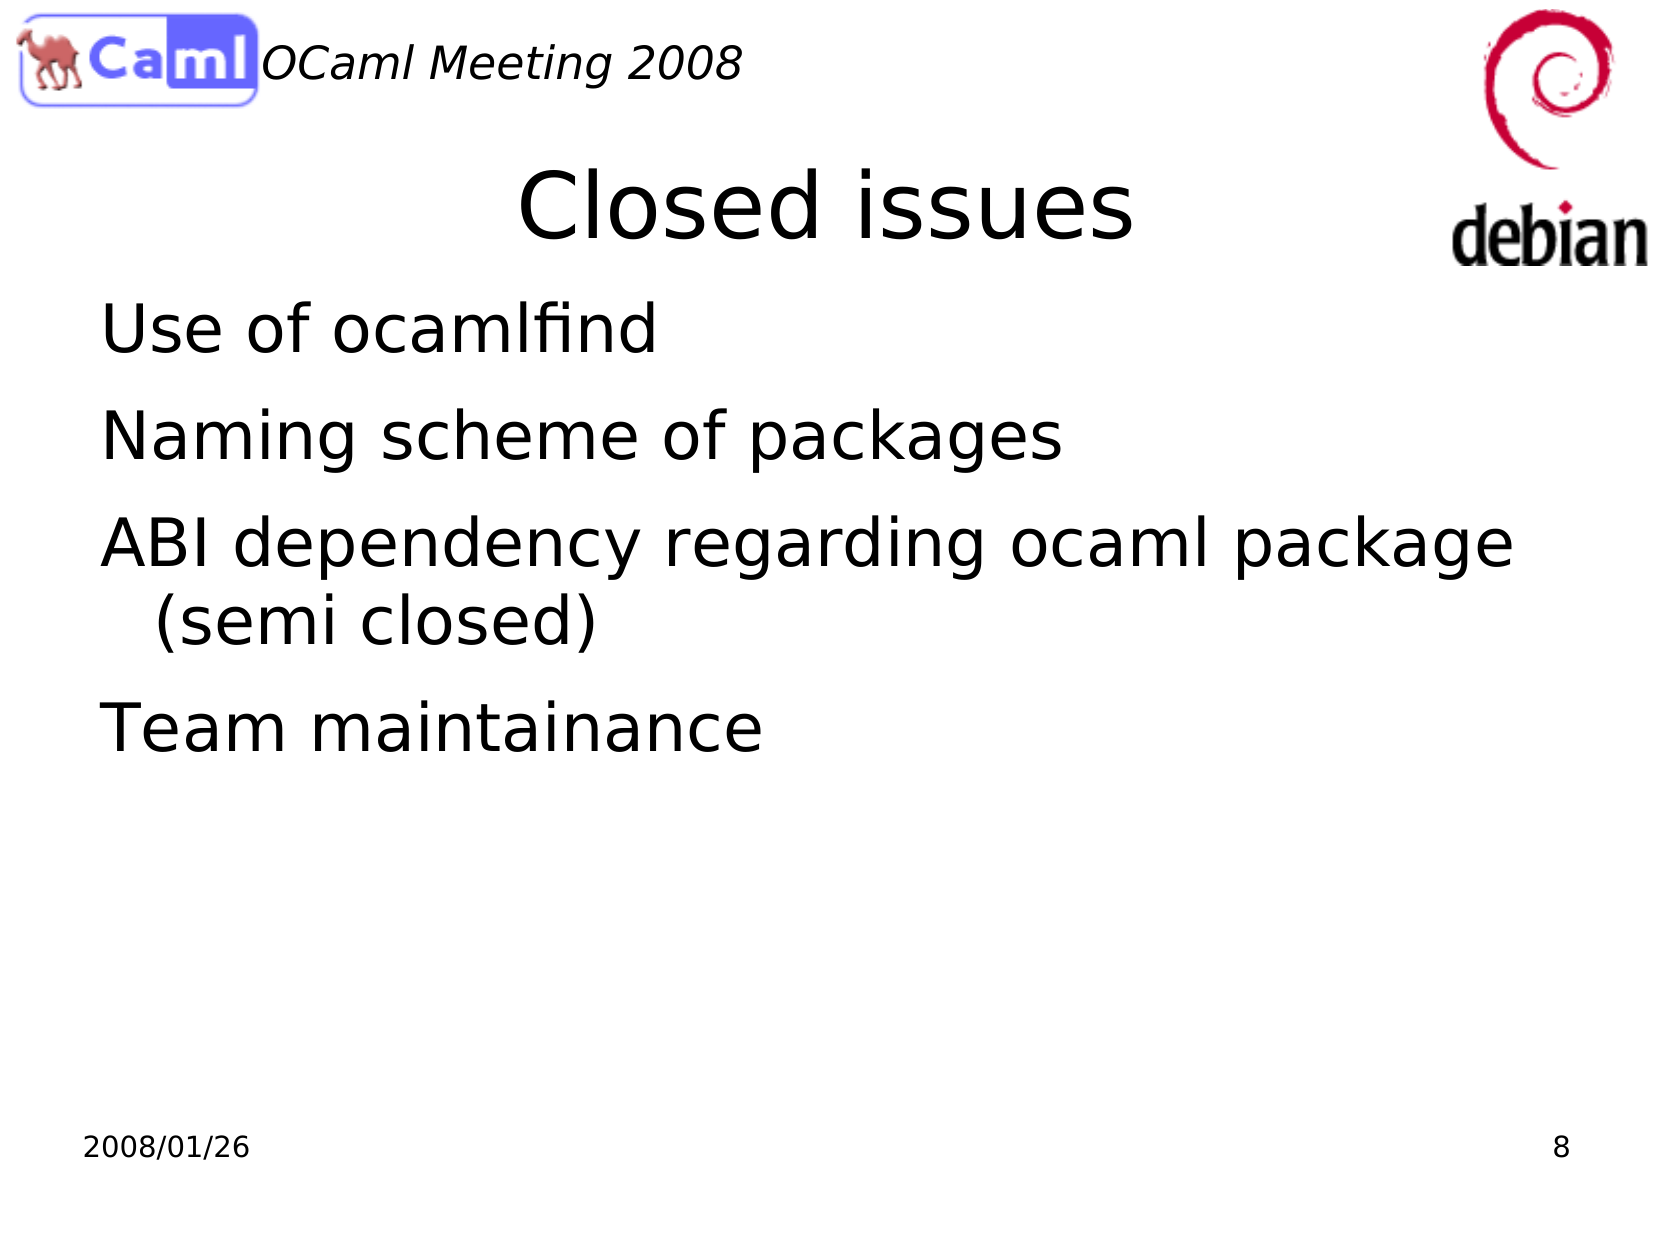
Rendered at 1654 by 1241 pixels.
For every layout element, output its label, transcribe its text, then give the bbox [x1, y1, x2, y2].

title Closed issues [82, 118, 1571, 290]
list Use of ocamlfind Naming scheme of packages ABI dependency regarding ocaml package (semi closed) Team maintainance [82, 290, 1571, 1109]
picture [13, 3, 266, 119]
picture [1445, 9, 1654, 266]
